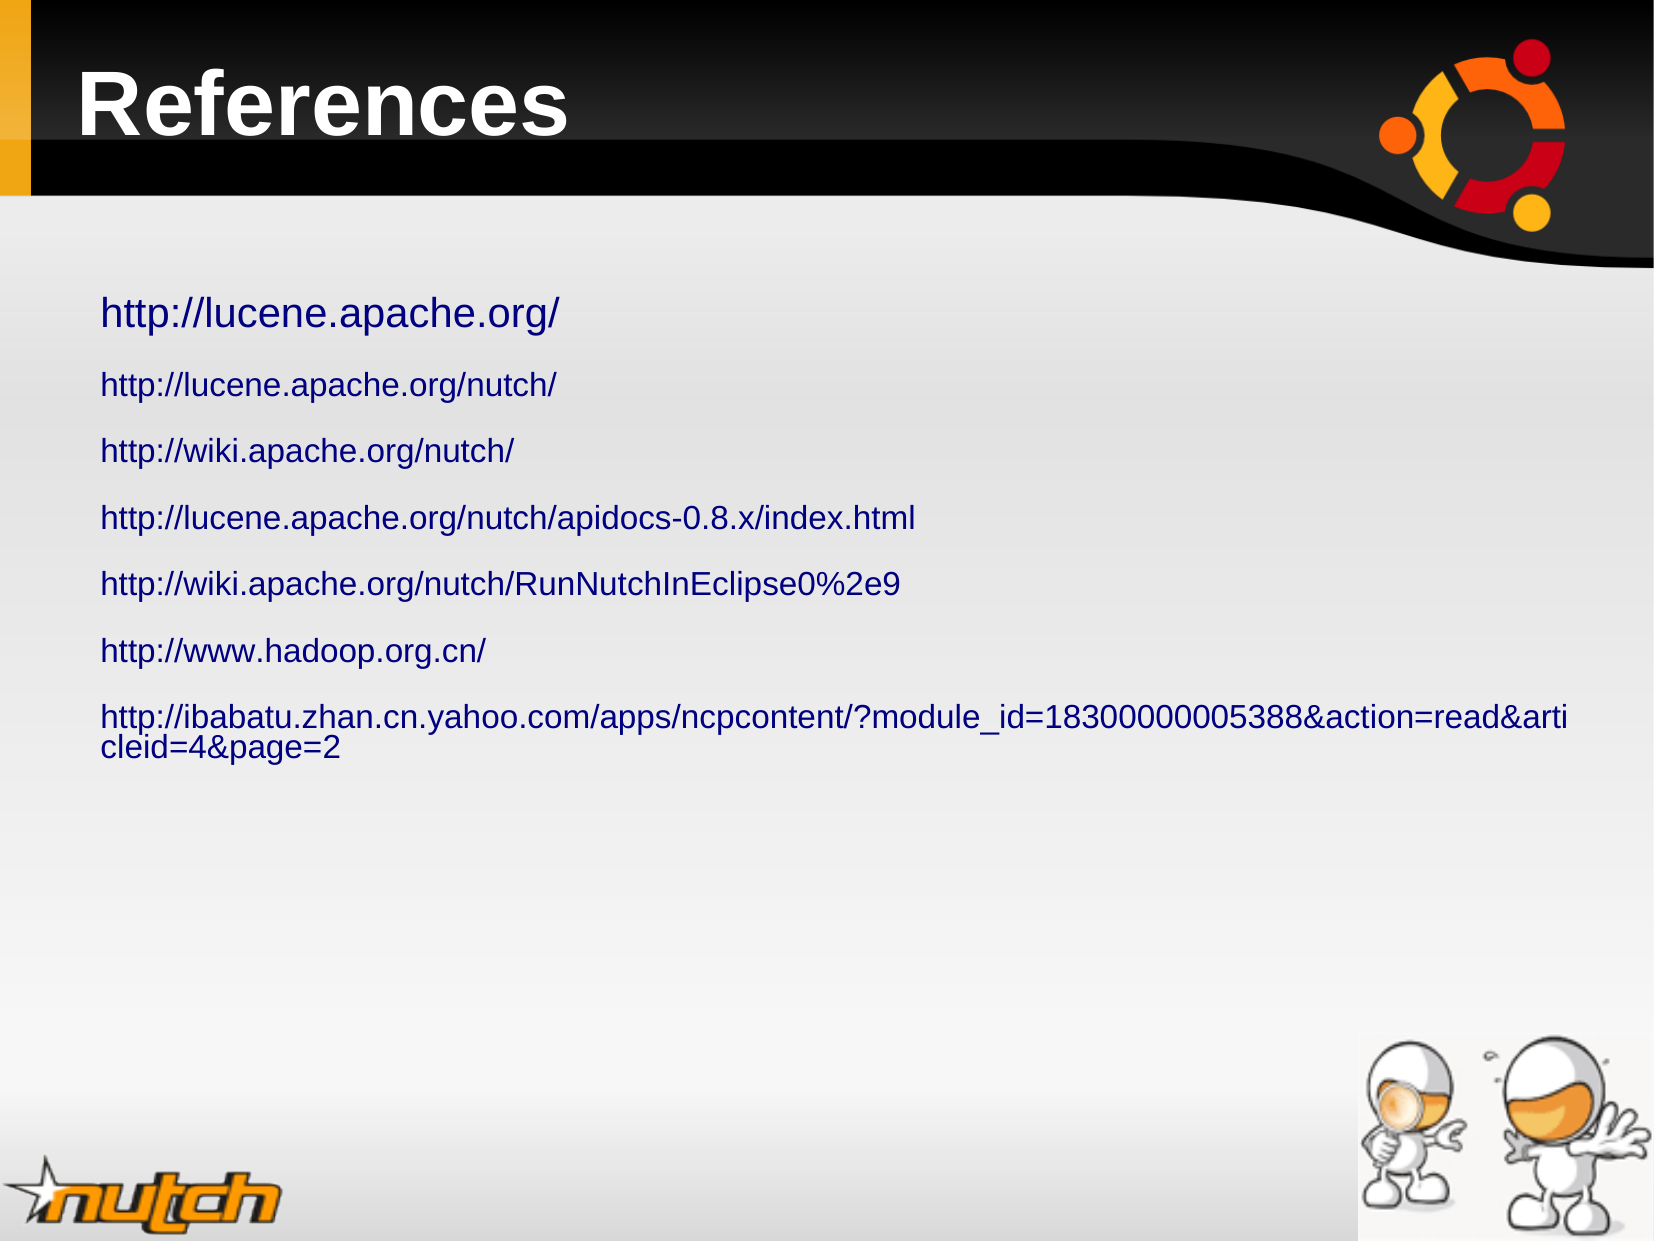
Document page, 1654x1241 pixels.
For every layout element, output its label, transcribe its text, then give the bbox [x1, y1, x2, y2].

picture [0, 0, 1654, 1241]
title References [76, 7, 1565, 200]
list http://lucene.apache.org/ http://lucene.apache.org/nutch/ http://wiki.apache.org/nutch/ http://lucene.apache.org/nutch/apidocs-0.8.x/index.html http://wiki.apache.org/nutch/RunNutchInEclipse0%2e9 http://www.hadoop.org.cn/ http://ibabatu.zhan.cn.yahoo.com/apps/ncpcontent/?module_id=18300000005388&action=read&articleid=4&page=2 [82, 290, 1571, 1094]
